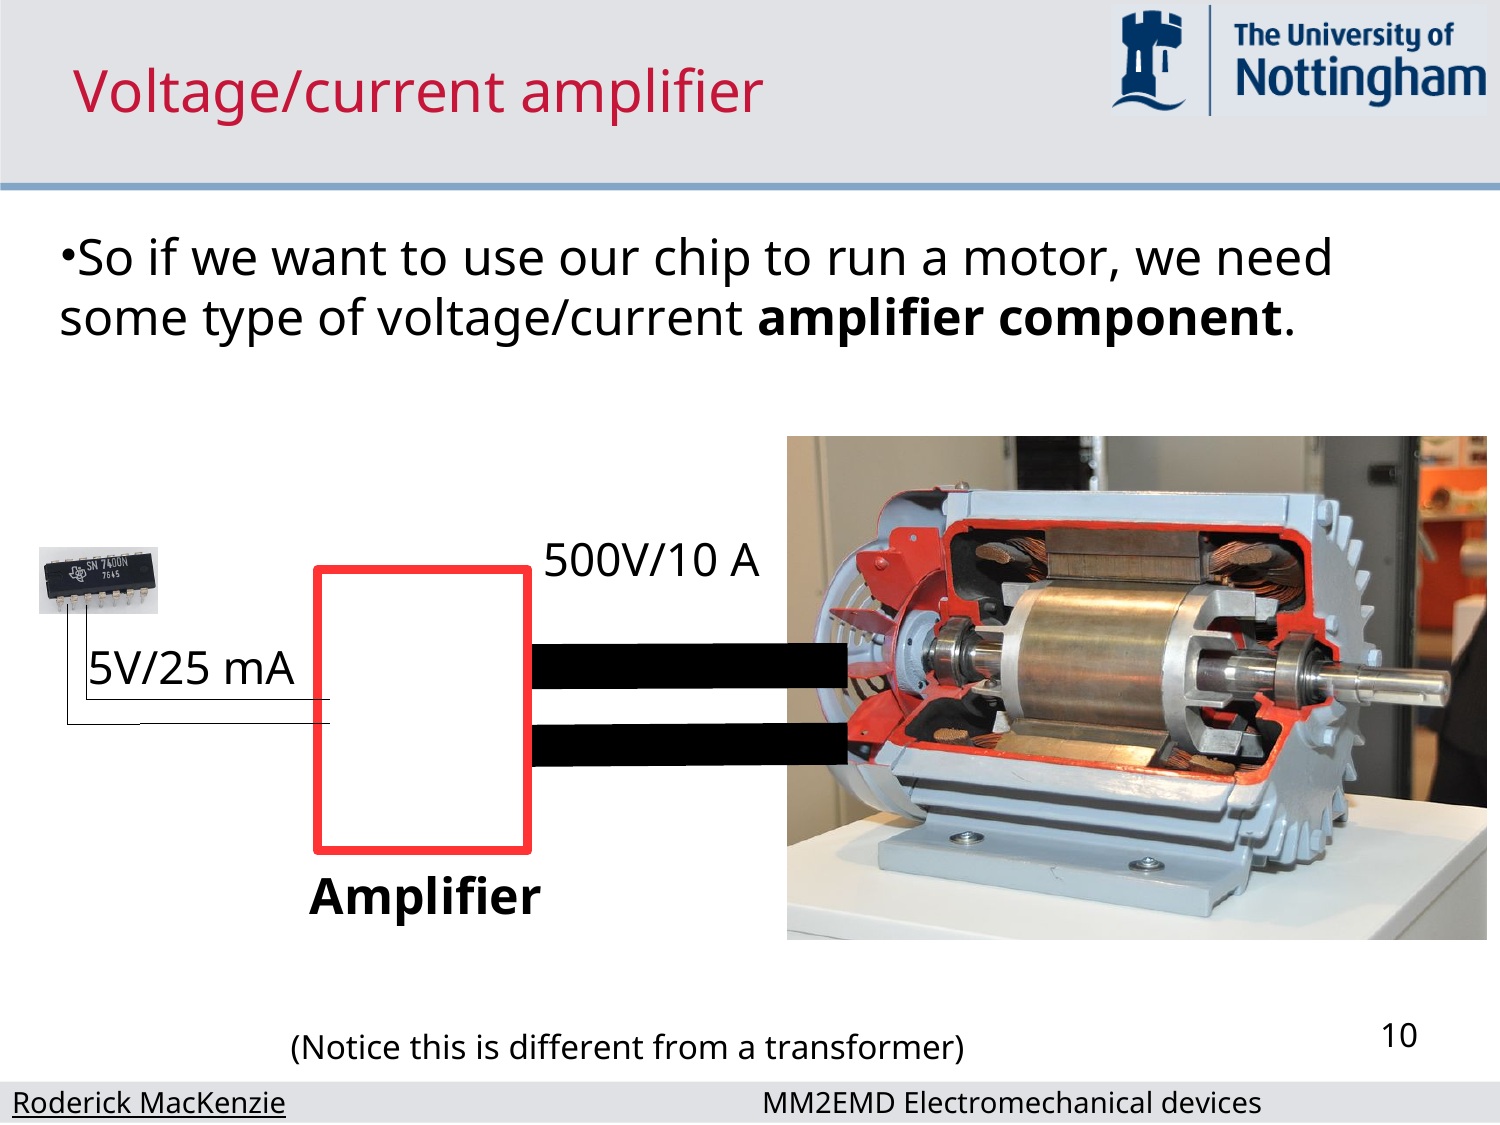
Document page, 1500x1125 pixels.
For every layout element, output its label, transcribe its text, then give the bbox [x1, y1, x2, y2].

text_box Amplifier [254, 857, 581, 999]
title Voltage/current amplifier [59, 14, 1088, 166]
text_box <number> [1365, 1007, 1500, 1078]
text_box 5V/25 mA [56, 631, 331, 756]
text_box (Notice this is different from a transformer) [264, 1018, 1395, 1095]
picture [1111, 4, 1487, 116]
text_box 500V/10 A [512, 523, 824, 649]
text_box So if we want to use our chip to run a motor, we need some type of voltage/current amplifier component. [45, 217, 1476, 413]
picture [787, 436, 1487, 940]
picture [39, 547, 158, 614]
